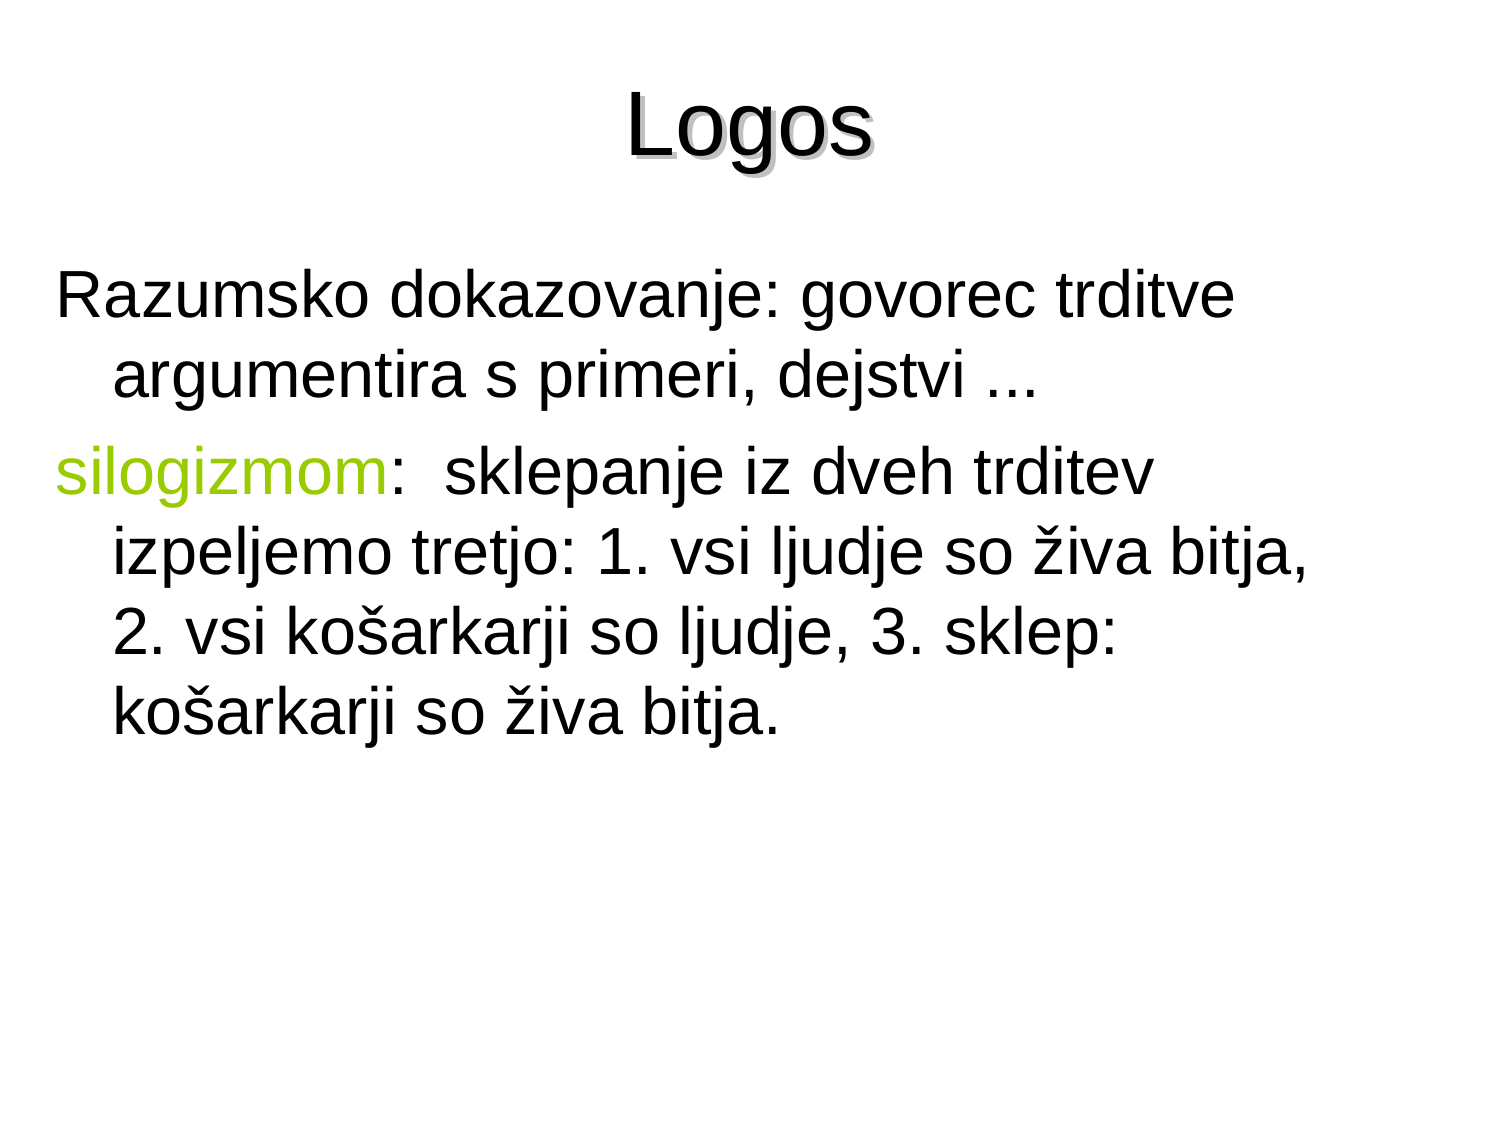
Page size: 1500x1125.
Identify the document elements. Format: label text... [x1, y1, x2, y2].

list Razumsko dokazovanje: govorec trditve argumentira s primeri, dejstvi ... silogizmom: sklepanje iz dveh trditev izpeljemo tretjo: 1. vsi ljudje so živa bitja, 2. vsi košarkarji so ljudje, 3. sklep: košarkarji so živa bitja. [41, 243, 1375, 901]
title Logos [75, 45, 1426, 193]
